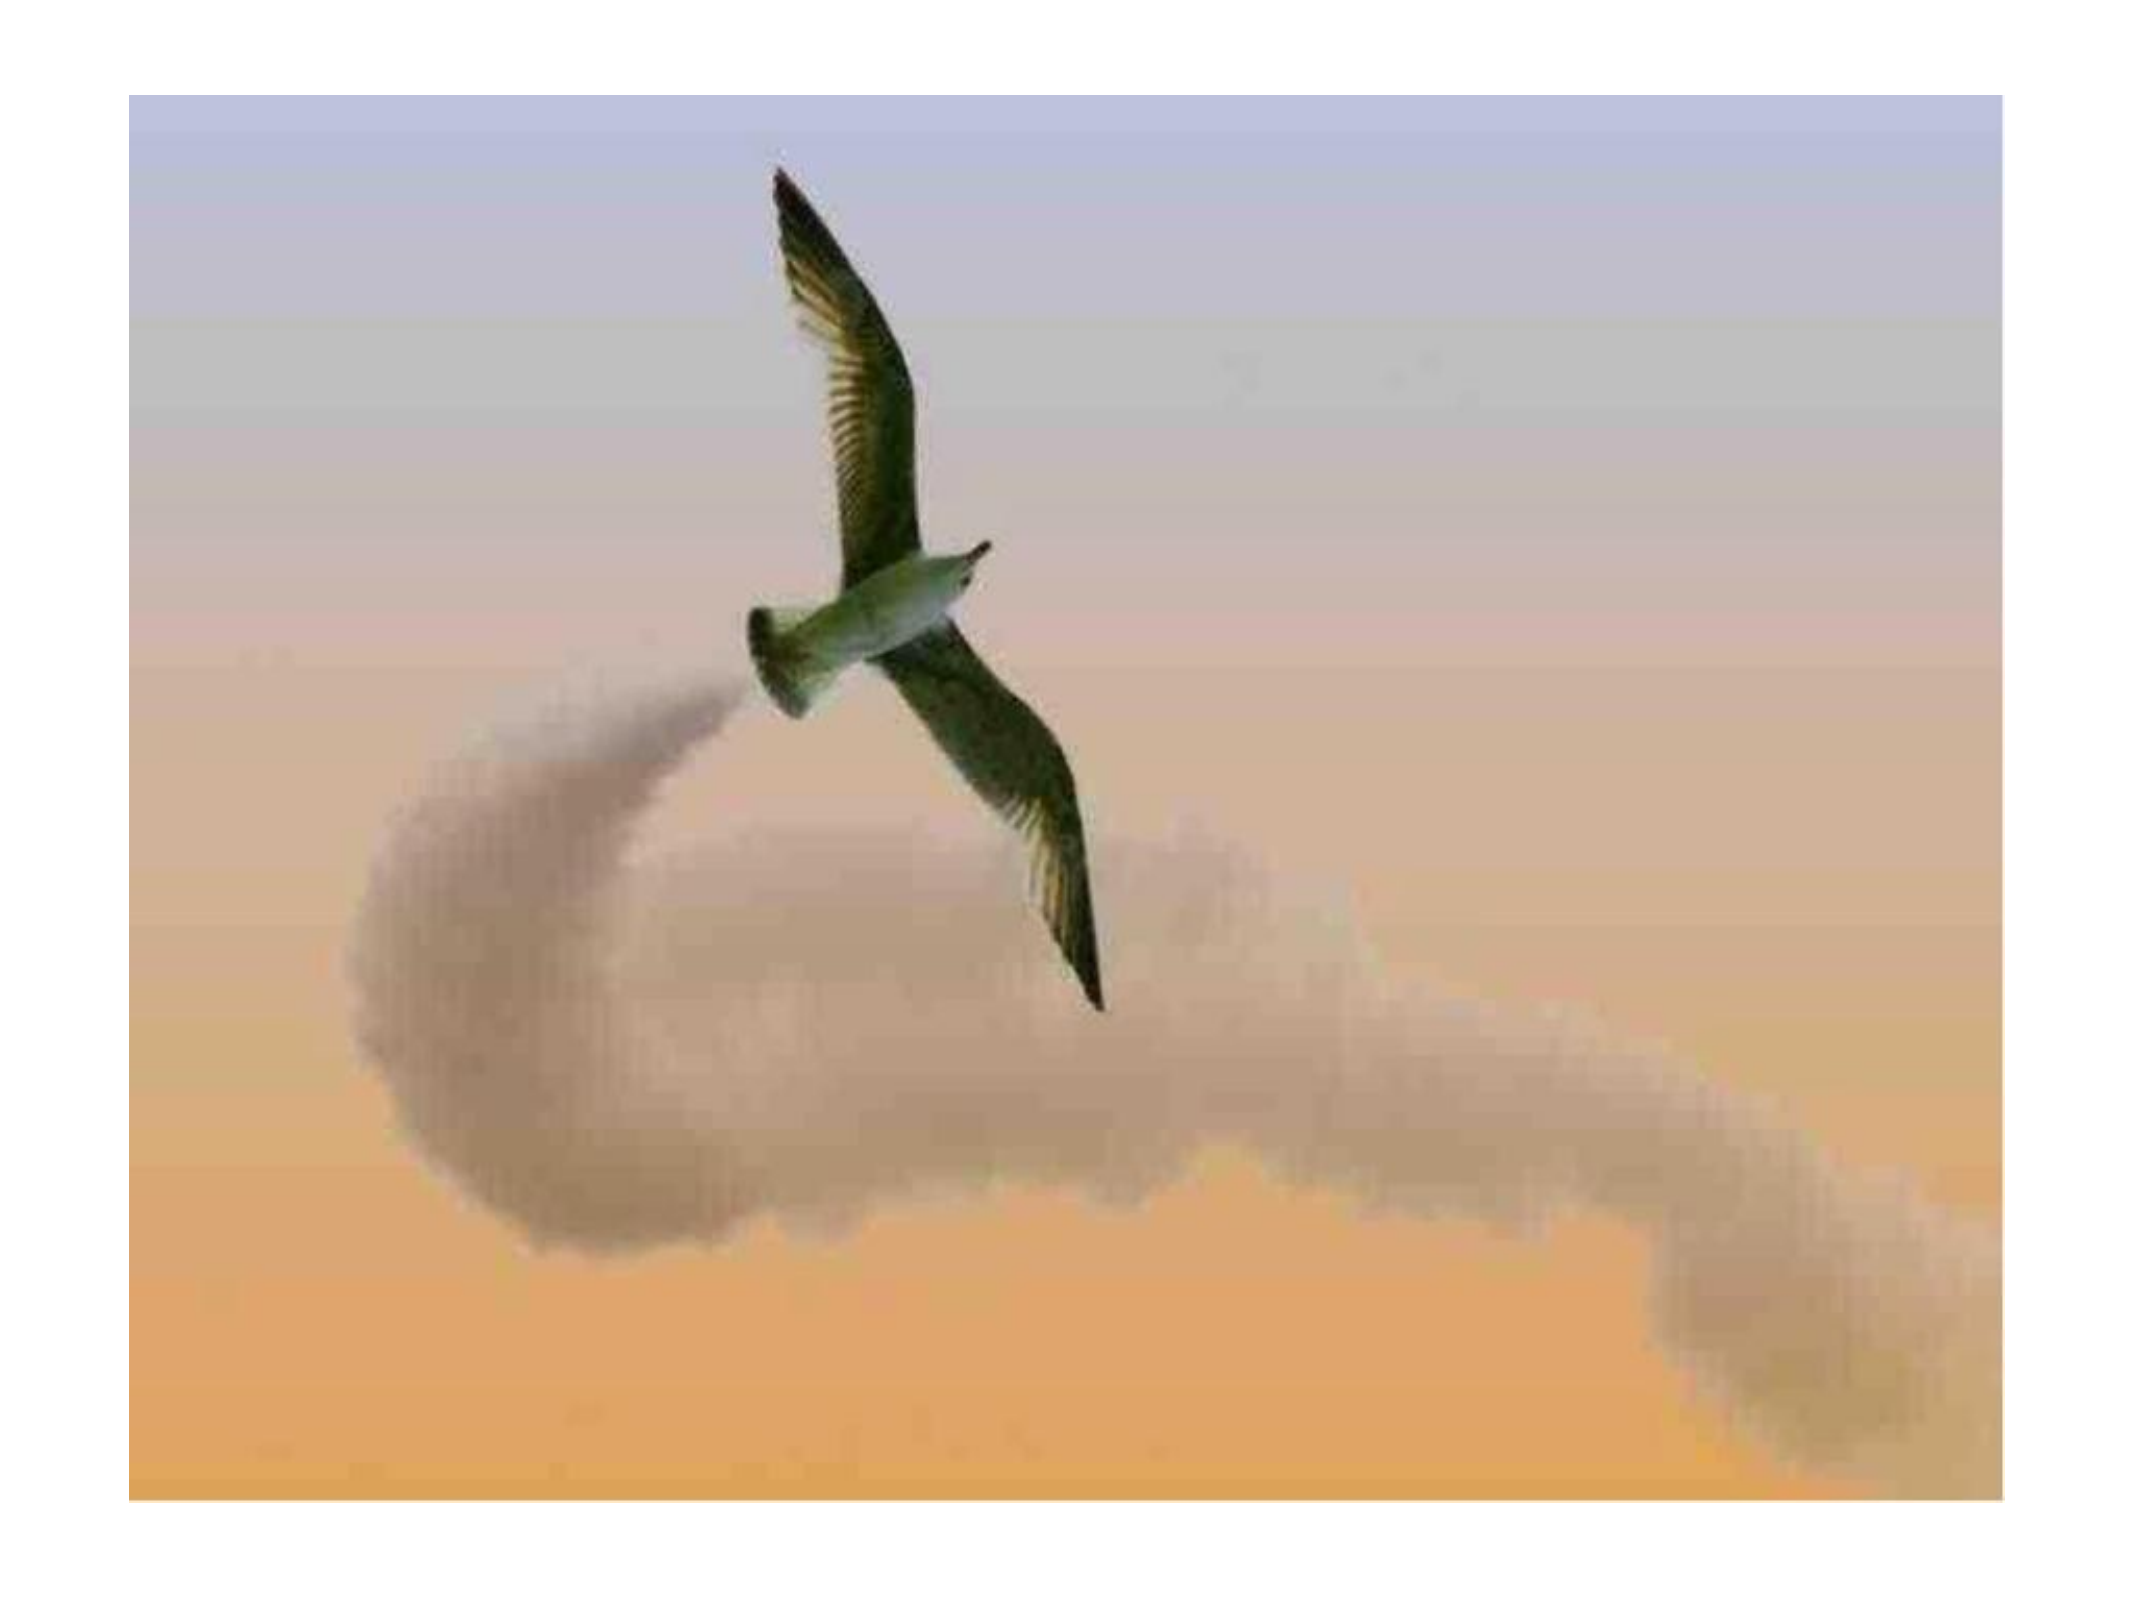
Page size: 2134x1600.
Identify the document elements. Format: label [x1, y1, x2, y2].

picture [129, 95, 2005, 1503]
